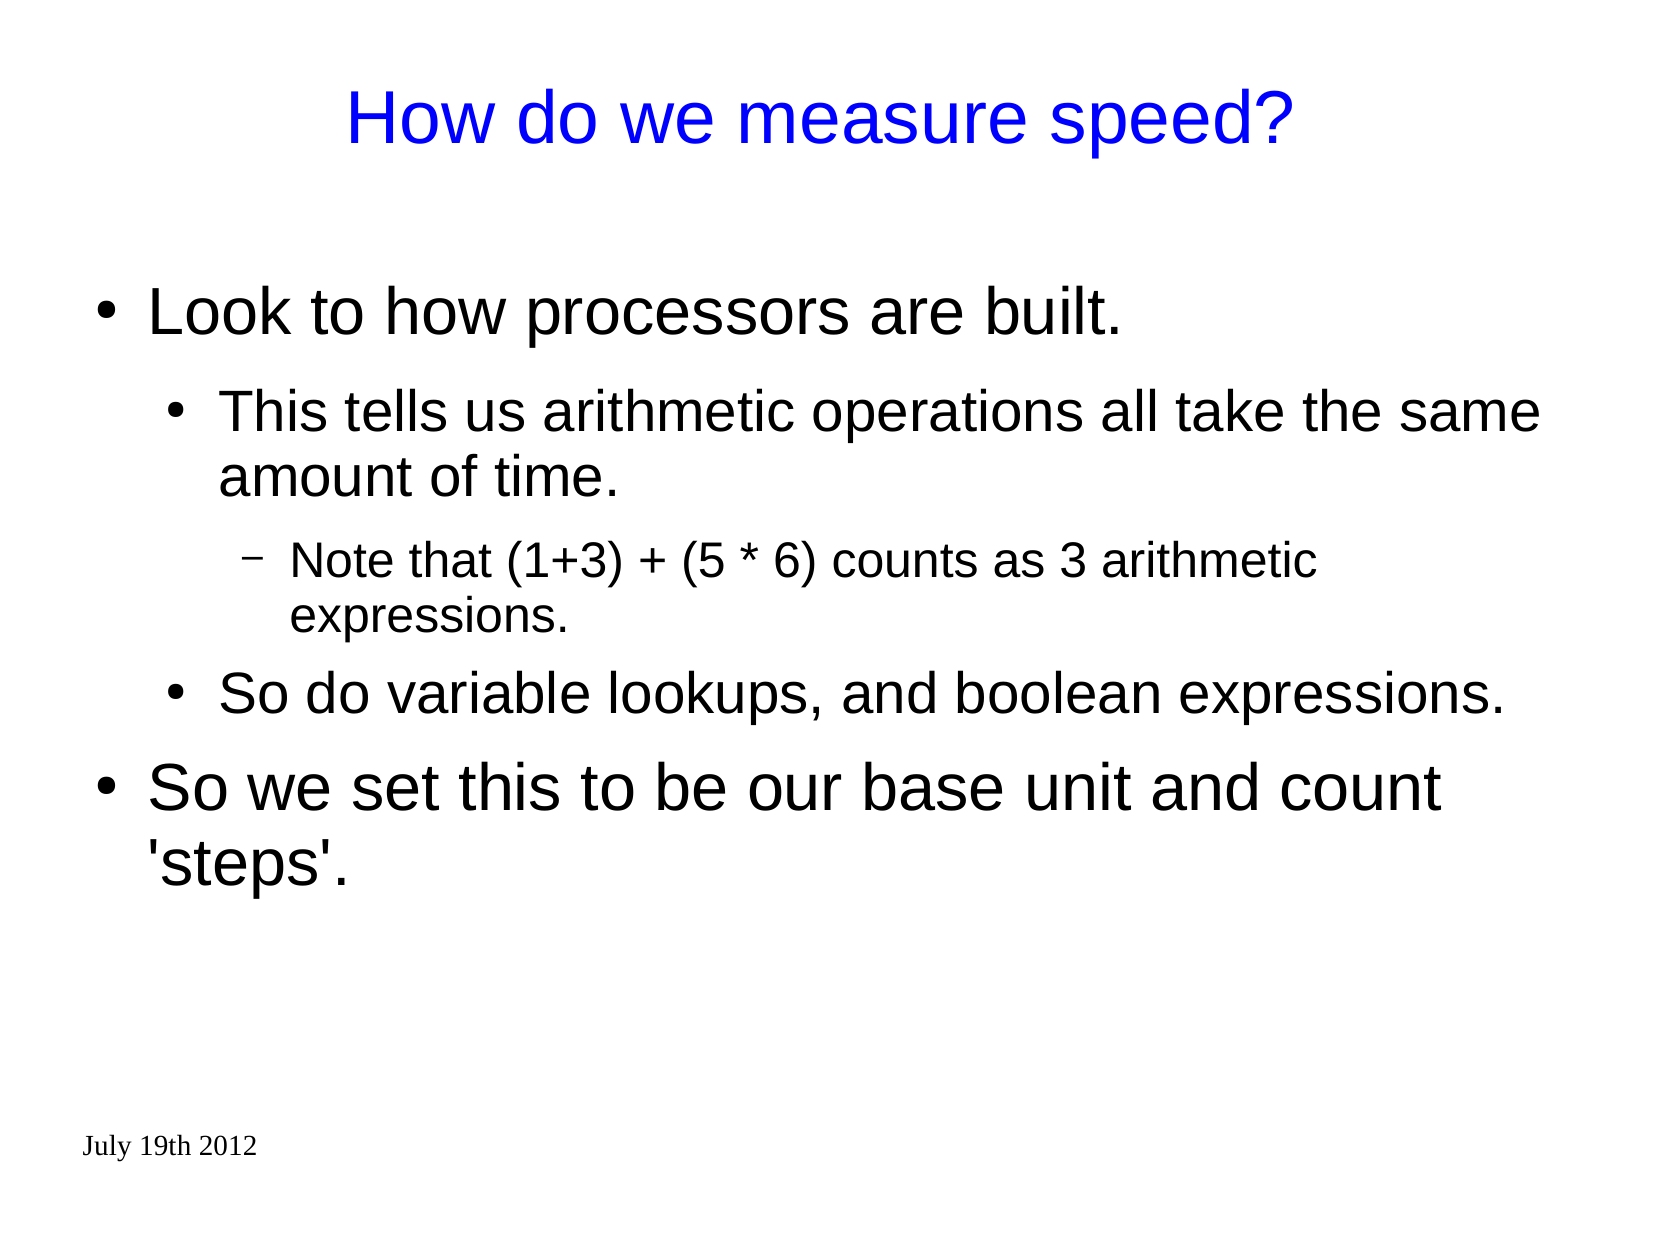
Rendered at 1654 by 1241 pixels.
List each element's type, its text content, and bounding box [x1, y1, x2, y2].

list Look to how processors are built. This tells us arithmetic operations all take the same amount of time. Note that (1+3) + (5 * 6) counts as 3 arithmetic expressions. So do variable lookups, and boolean expressions. So we set this to be our base unit and count 'steps'. [76, 274, 1565, 1093]
title How do we measure speed? [76, 58, 1565, 178]
